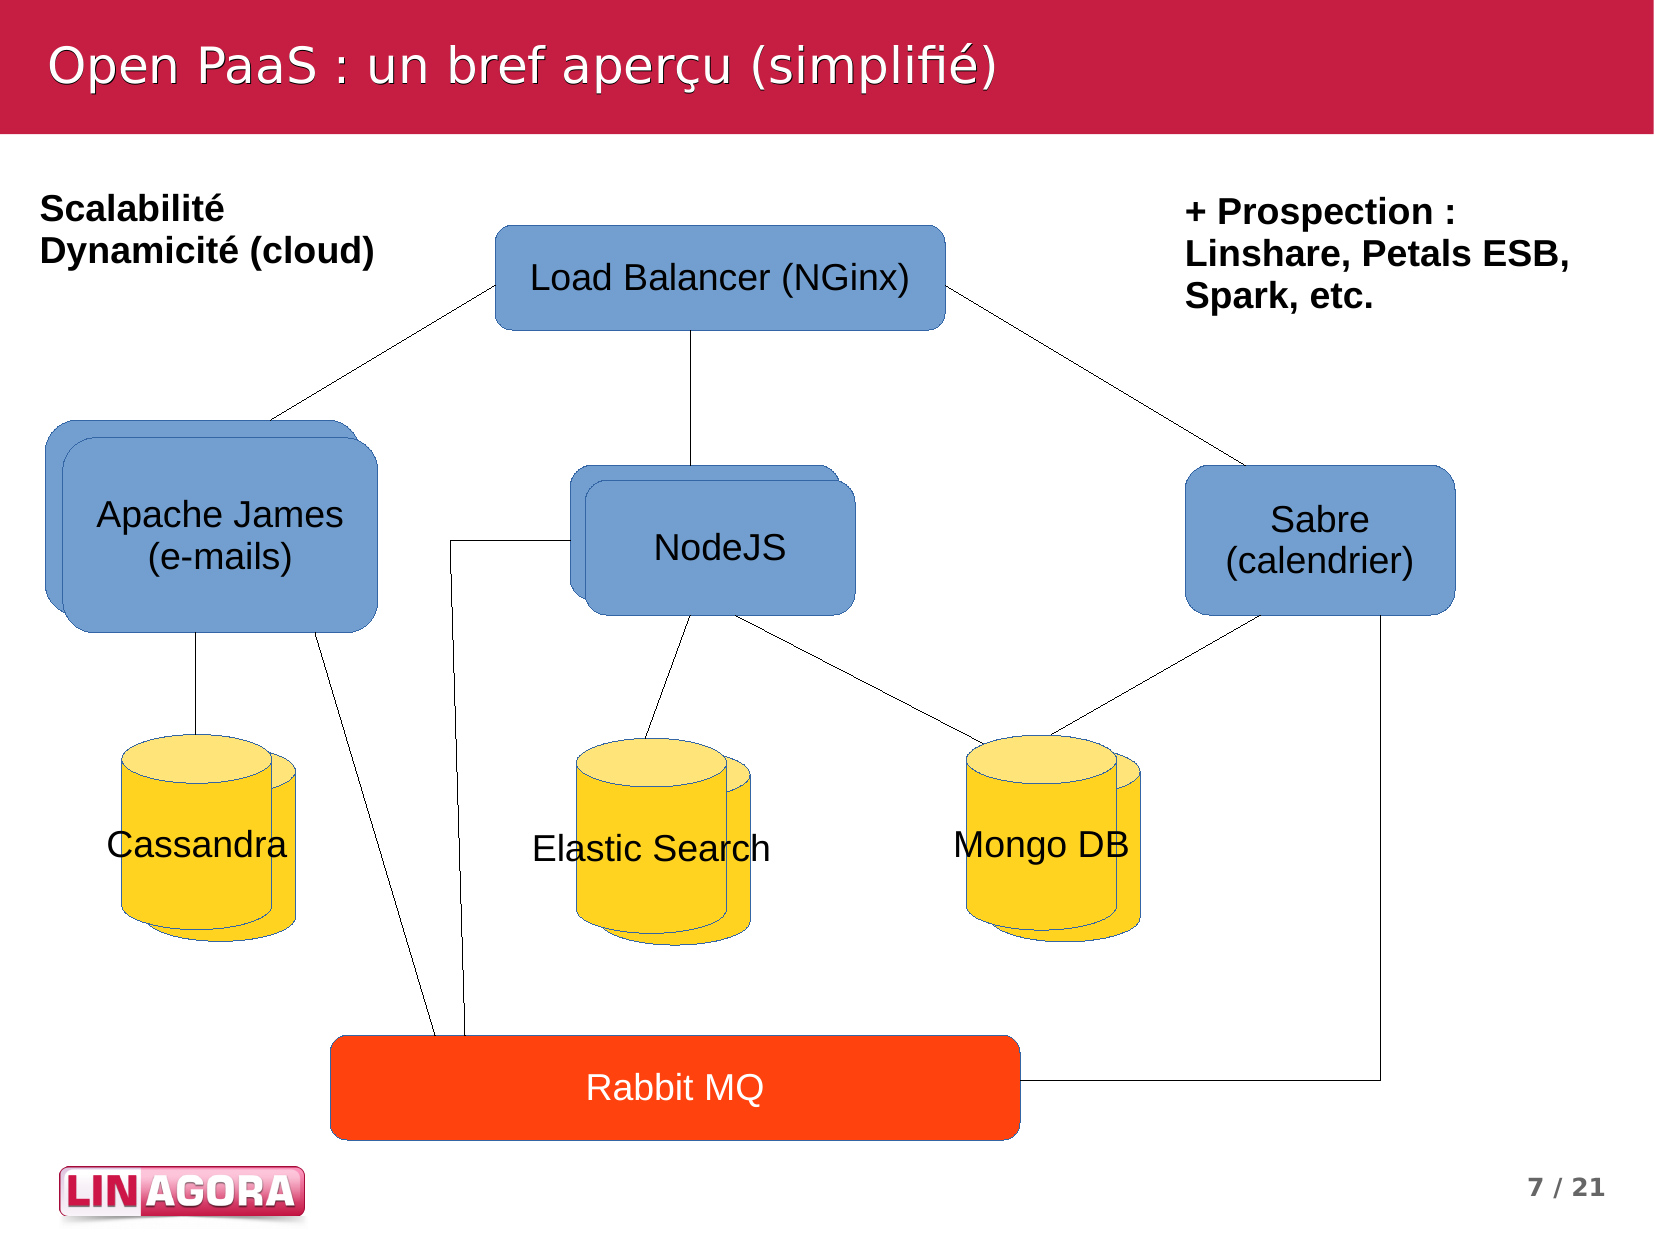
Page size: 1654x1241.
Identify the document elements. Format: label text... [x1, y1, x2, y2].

text_box Cassandra [121, 761, 272, 930]
text_box [570, 465, 839, 599]
text_box Sabre (calendrier) [1185, 465, 1456, 616]
text_box NodeJS [585, 480, 856, 616]
text_box Elastic Search [576, 766, 727, 934]
picture [59, 1166, 308, 1229]
text_box [603, 775, 751, 946]
title Open PaaS : un bref aperçu (simplifié) [47, 7, 1624, 126]
text_box [1117, 845, 1123, 854]
text_box Apache James (e-mails) [62, 437, 378, 633]
text_box [148, 774, 296, 942]
text_box Scalabilité Dynamicité (cloud) [24, 180, 391, 279]
text_box [272, 847, 281, 855]
text_box [993, 772, 1141, 942]
text_box Mongo DB [966, 763, 1117, 931]
text_box + Prospection : Linshare, Petals ESB, Spark, etc. [1170, 183, 1621, 324]
text_box [1117, 834, 1122, 842]
text_box Rabbit MQ [330, 1035, 1021, 1141]
text_box [272, 839, 281, 845]
text_box Load Balancer (NGinx) [495, 225, 946, 331]
text_box Apache James (e-mails) [45, 420, 358, 613]
